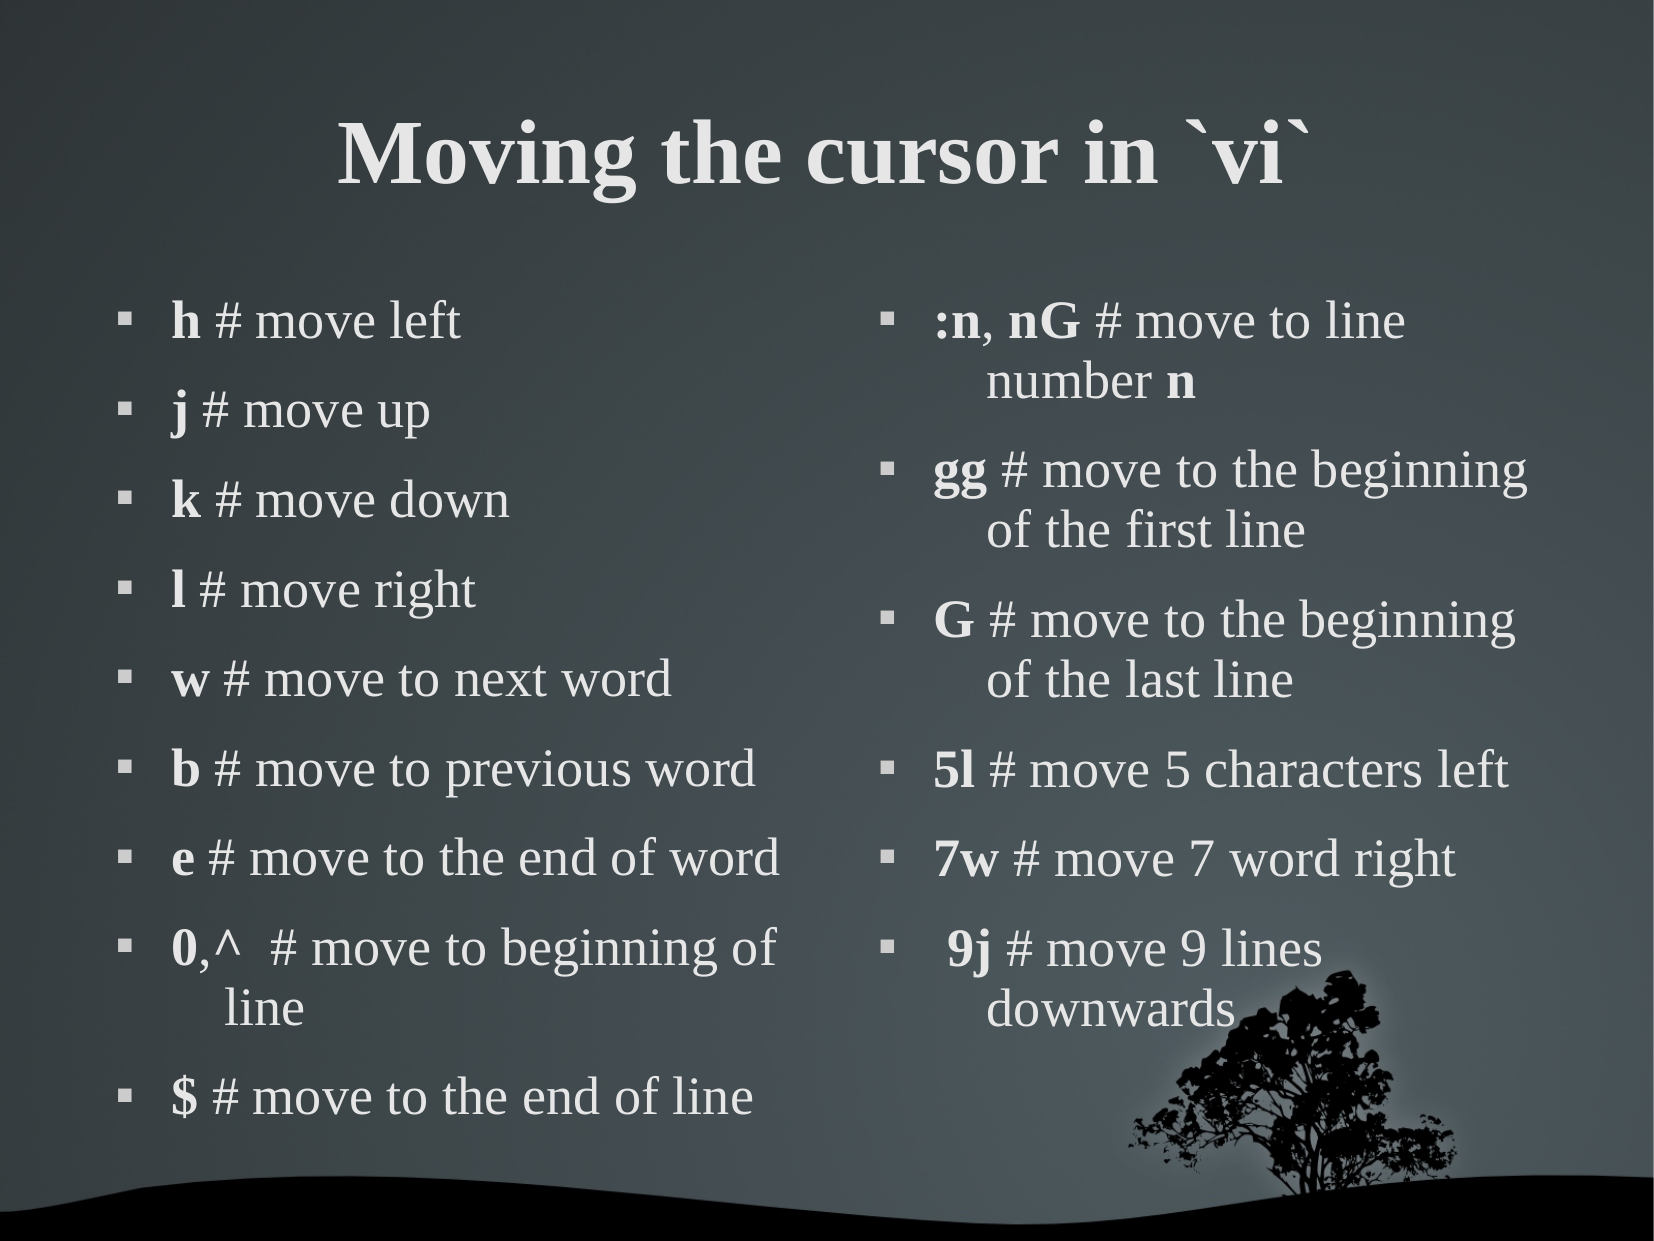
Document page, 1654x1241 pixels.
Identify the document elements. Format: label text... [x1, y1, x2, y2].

list :n, nG # move to line number n gg # move to the beginning of the first line G # move to the beginning of the last line 5l # move 5 characters left 7w # move 7 word right 9j # move 9 lines downwards [845, 290, 1572, 1225]
title Moving the cursor in `vi` [82, 33, 1571, 273]
list h # move left j # move up k # move down l # move right w # move to next word b # move to previous word e # move to the end of word 0,^ # move to beginning of line $ # move to the end of line [82, 290, 809, 1160]
picture [0, 0, 1654, 1241]
